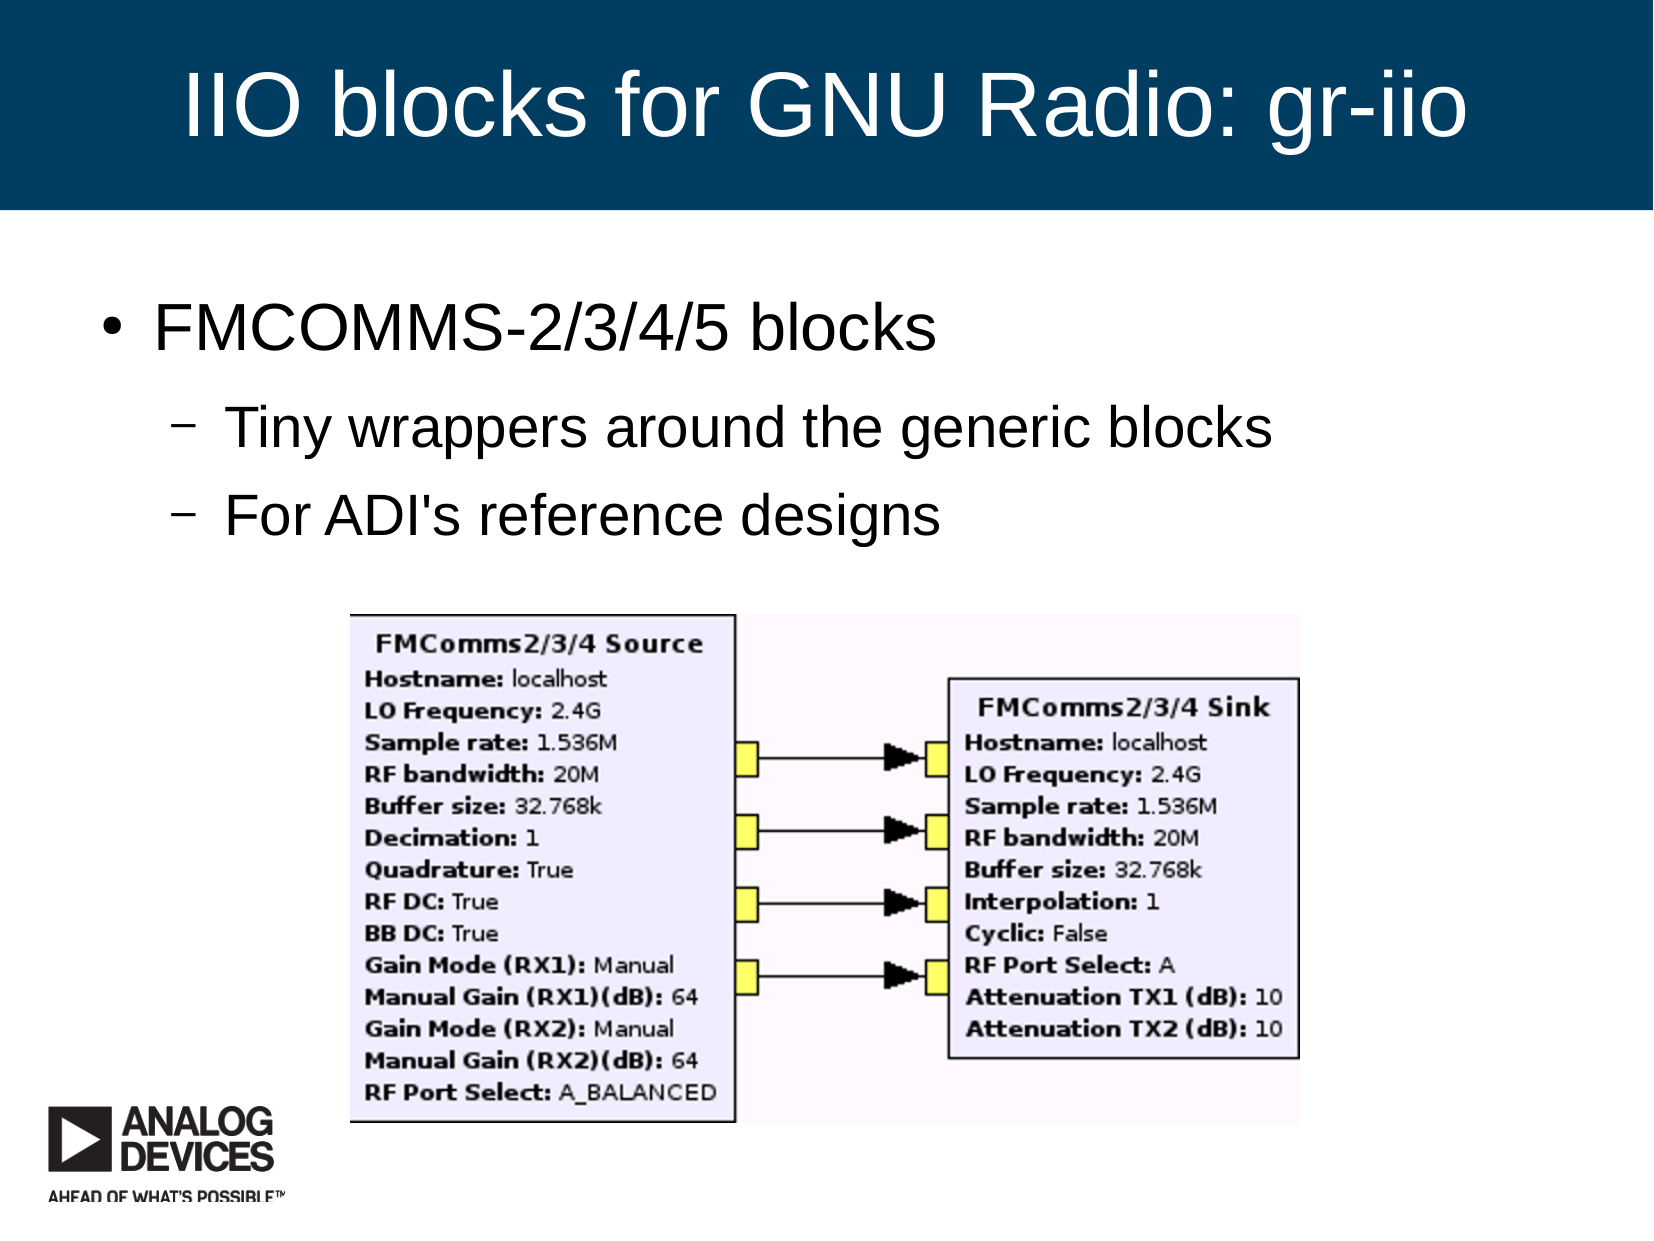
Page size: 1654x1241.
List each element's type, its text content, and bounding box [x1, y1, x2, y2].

picture [350, 614, 1300, 1123]
title IIO blocks for GNU Radio: gr-iio [0, 0, 1653, 211]
list FMCOMMS-2/3/4/5 blocks Tiny wrappers around the generic blocks For ADI's reference designs [82, 290, 1538, 1010]
